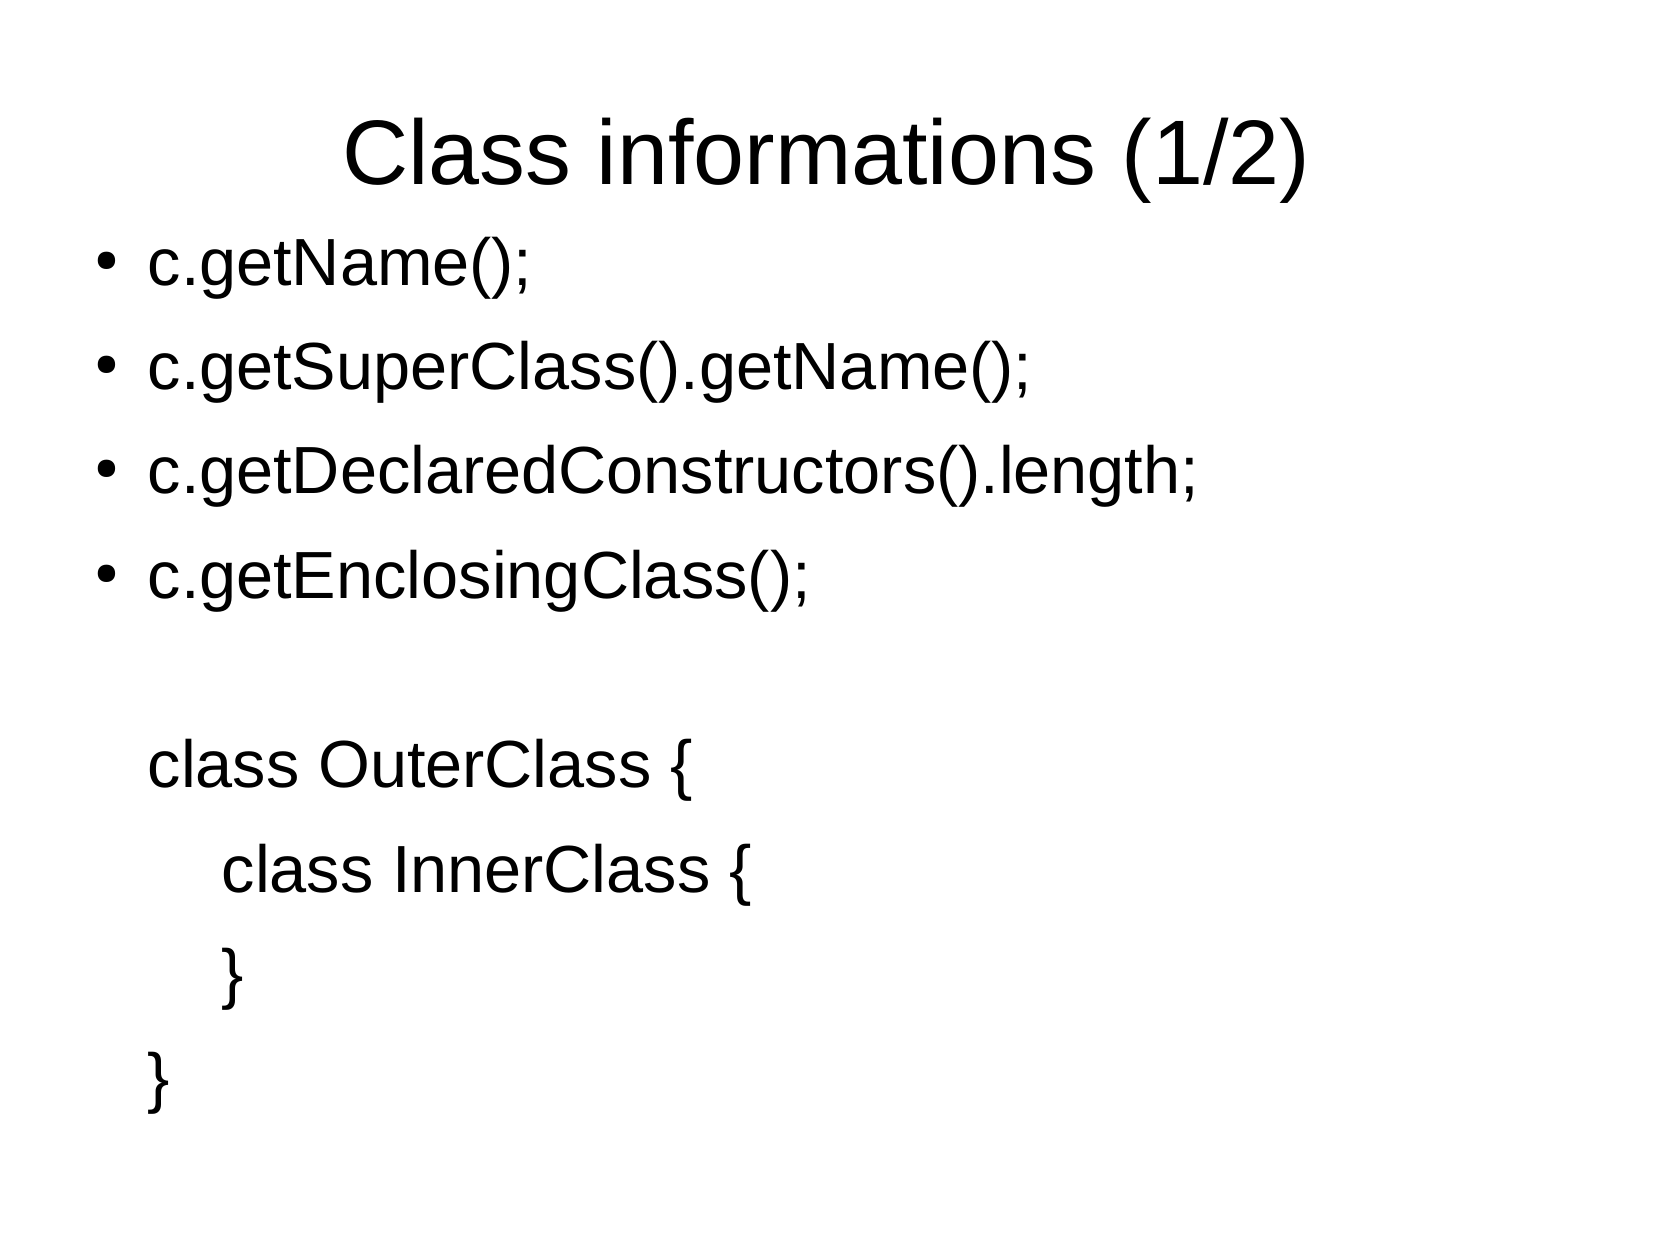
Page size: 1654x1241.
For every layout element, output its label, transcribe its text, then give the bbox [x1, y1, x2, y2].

title Class informations (1/2) [82, 56, 1571, 250]
list c.getName(); c.getSuperClass().getName(); c.getDeclaredConstructors().length; c.getEnclosingClass(); class OuterClass { class InnerClass { } } [76, 224, 1565, 1115]
